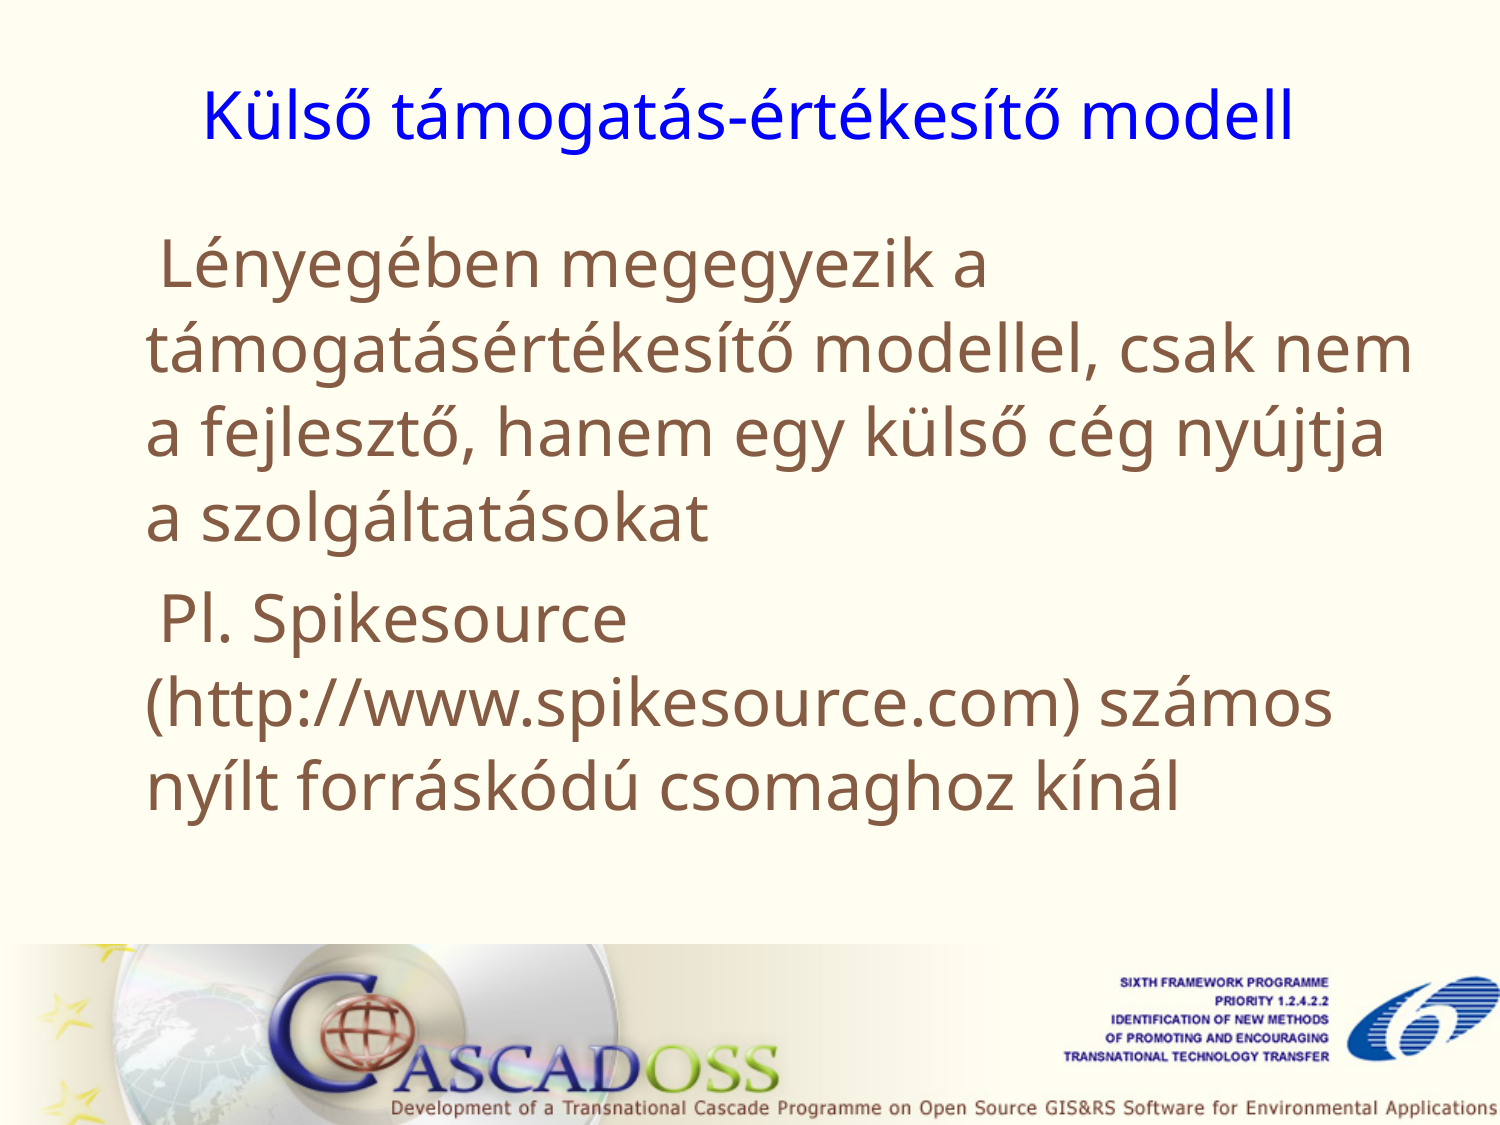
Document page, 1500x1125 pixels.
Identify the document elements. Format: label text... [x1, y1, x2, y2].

list Lényegében megegyezik a támogatásértékesítő modellel, csak nem a fejlesztő, hanem egy külső cég nyújtja a szolgáltatásokat Pl. Spikesource (http://www.spikesource.com) számos nyílt forráskódú csomaghoz kínál [74, 208, 1447, 951]
picture [0, 944, 1500, 1125]
title Külső támogatás-értékesítő modell [74, 13, 1425, 208]
